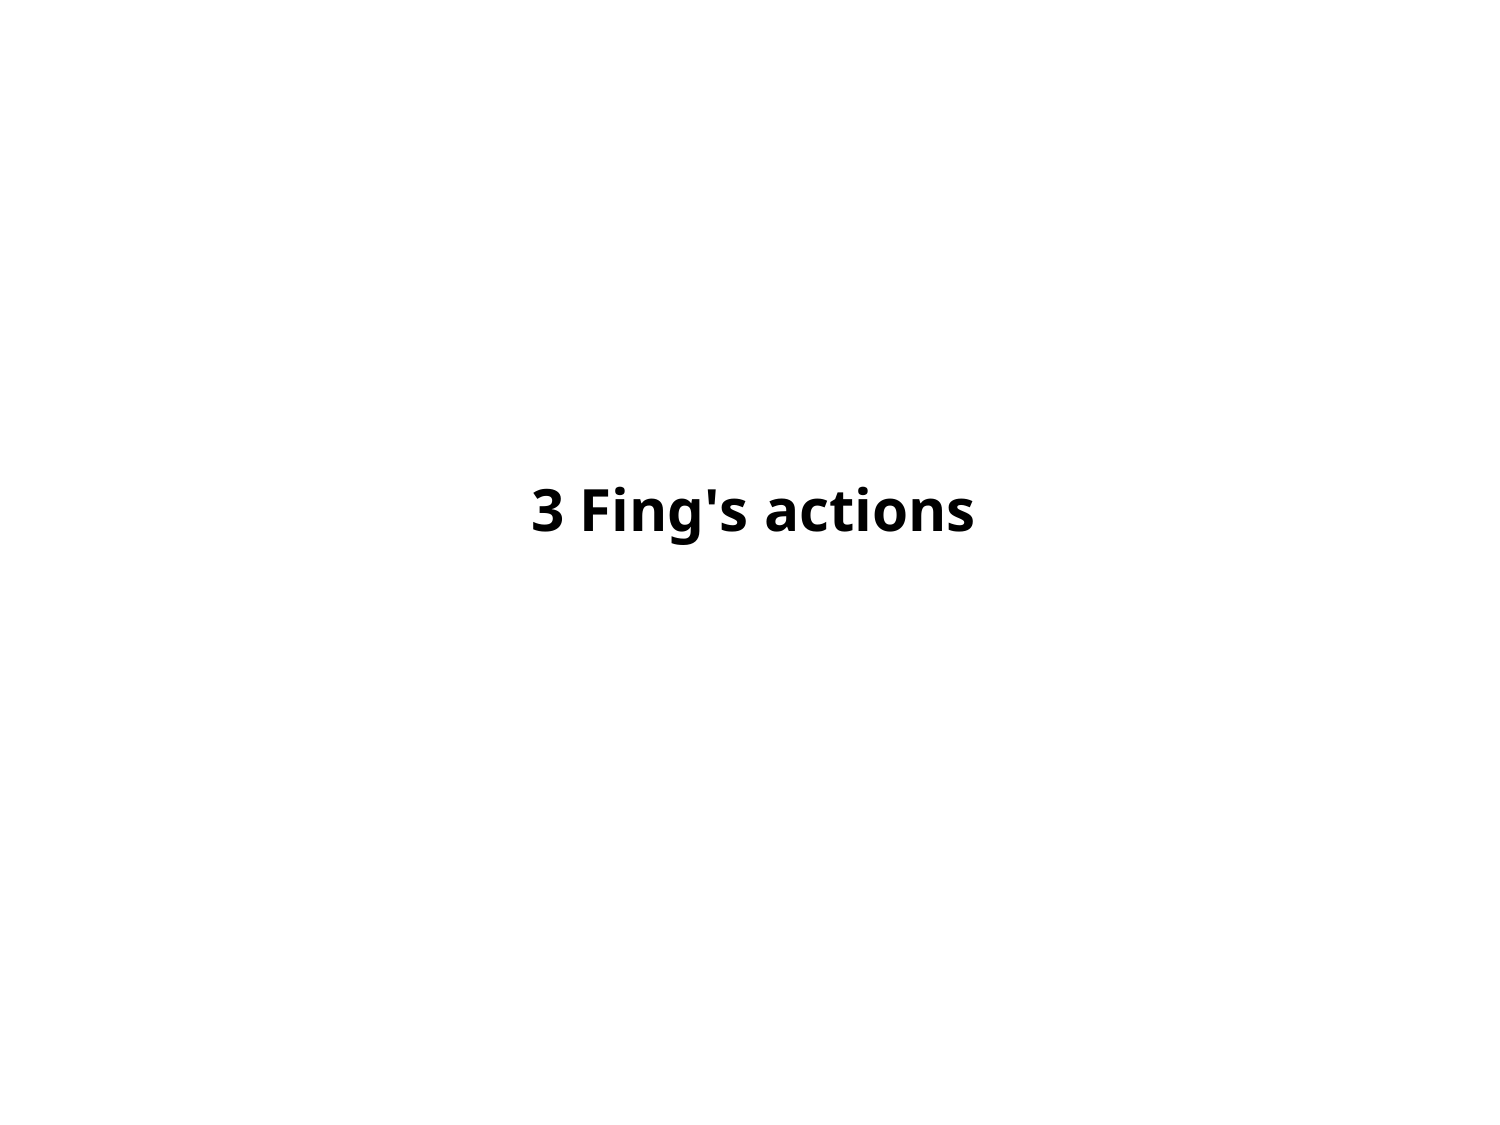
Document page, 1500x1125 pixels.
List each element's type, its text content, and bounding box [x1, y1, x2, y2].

subtitle 3 Fing's actions [0, 7, 1492, 1008]
